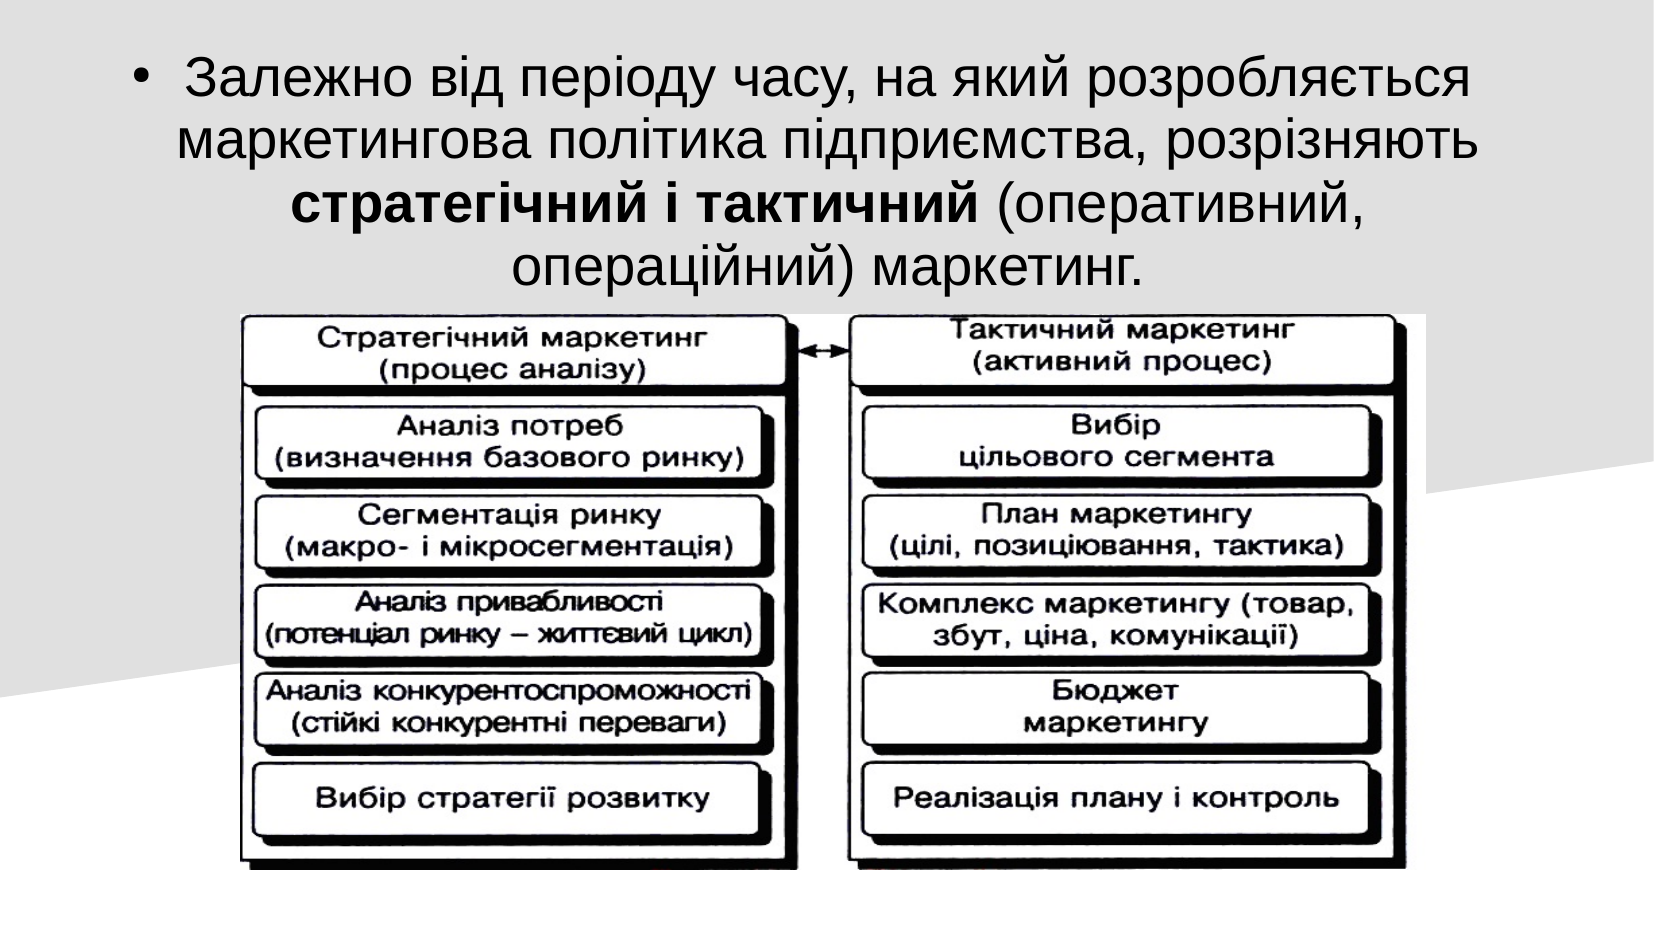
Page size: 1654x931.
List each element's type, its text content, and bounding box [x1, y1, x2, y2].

list Залежно від періоду часу, на який розробляється маркетингова політика підприємства, розрізняють стратегічний і тактичний (оперативний, операційний) маркетинг. [71, 45, 1516, 618]
picture [240, 314, 1426, 871]
